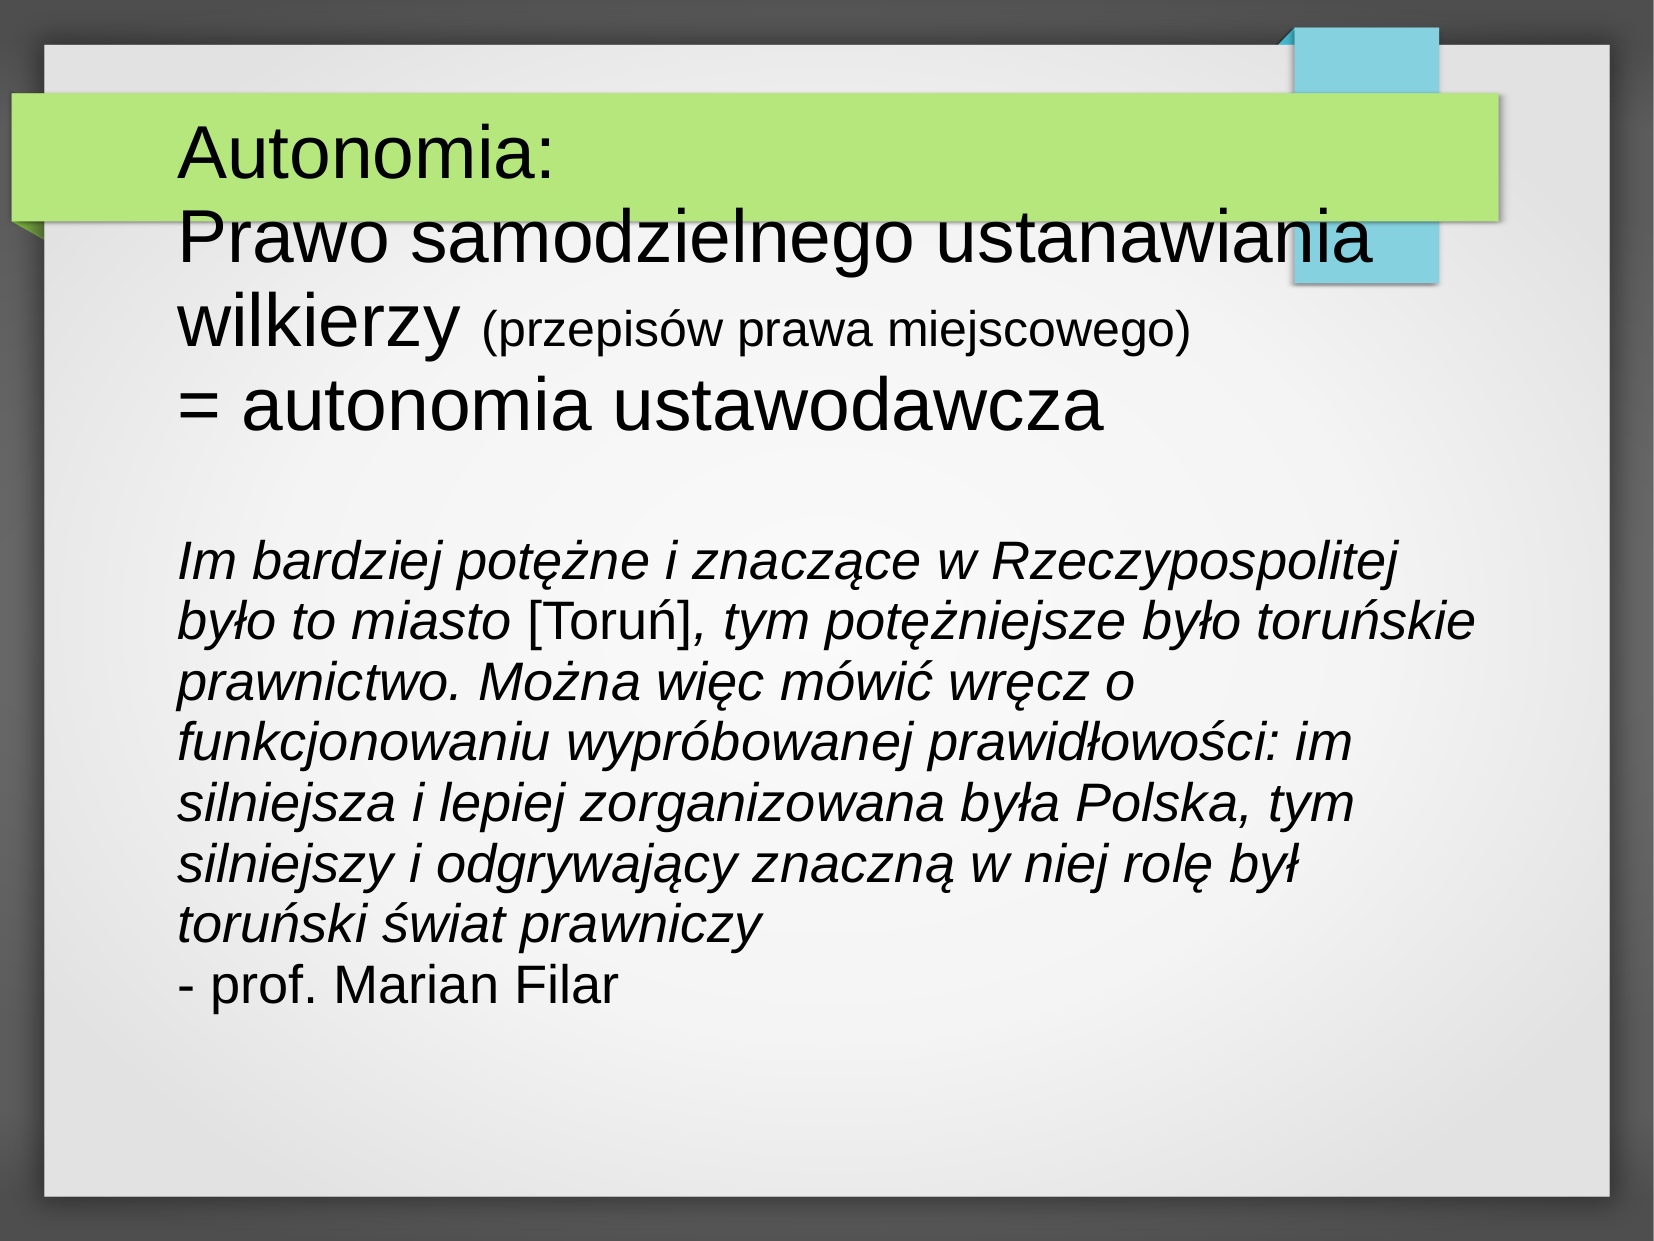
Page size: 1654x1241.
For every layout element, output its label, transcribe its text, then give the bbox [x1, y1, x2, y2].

title Autonomia: Prawo samodzielnego ustanawiania wilkierzy (przepisów prawa miejscowego) = autonomia ustawodawcza Im bardziej potężne i znaczące w Rzeczypospolitej było to miasto [Toruń], tym potężniejsze było toruńskie prawnictwo. Można więc mówić wręcz o funkcjonowaniu wypróbowanej prawidłowości: im silniejsza i lepiej zorganizowana była Polska, tym silniejszy i odgrywający znaczną w niej rolę był toruński świat prawniczy - prof. Marian Filar [177, 110, 1501, 295]
picture [0, 0, 1654, 1241]
list [82, 295, 1571, 1015]
